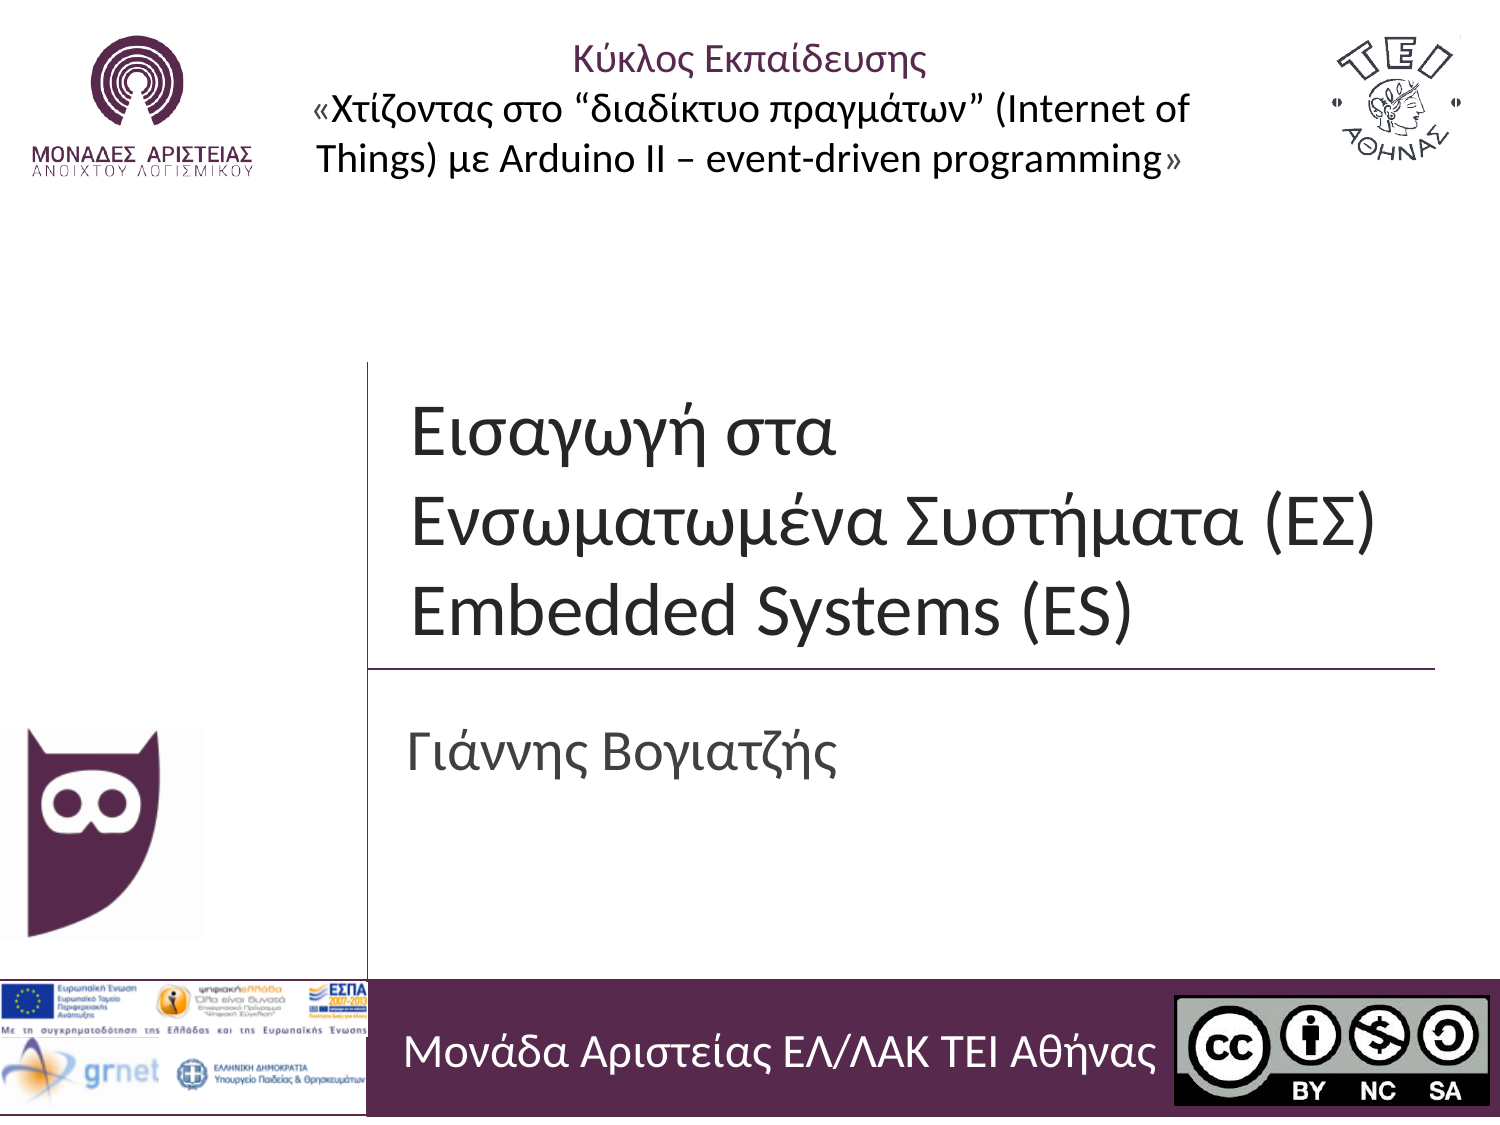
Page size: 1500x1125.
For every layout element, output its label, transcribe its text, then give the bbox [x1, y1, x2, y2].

picture [1331, 35, 1461, 167]
subtitle Μονάδα Αριστείας ΕΛ/ΛΑΚ ΤΕΙ Αθήνας [387, 992, 1488, 1105]
picture [175, 1057, 366, 1092]
picture [1174, 995, 1490, 1106]
text_box Κύκλος Εκπαίδευσης «Χτίζοντας στο “διαδίκτυο πραγμάτων” (Internet οf Things) με Arduino II – event-driven programming» [280, 22, 1220, 190]
title Εισαγωγή στα Ενσωματωμένα Συστήματα (ΕΣ) Embedded Systems (ES) [395, 357, 1500, 658]
picture [0, 982, 368, 1113]
picture [31, 36, 253, 177]
text_box Γιάννης Bογιατζής [392, 704, 1455, 963]
picture [0, 727, 204, 939]
